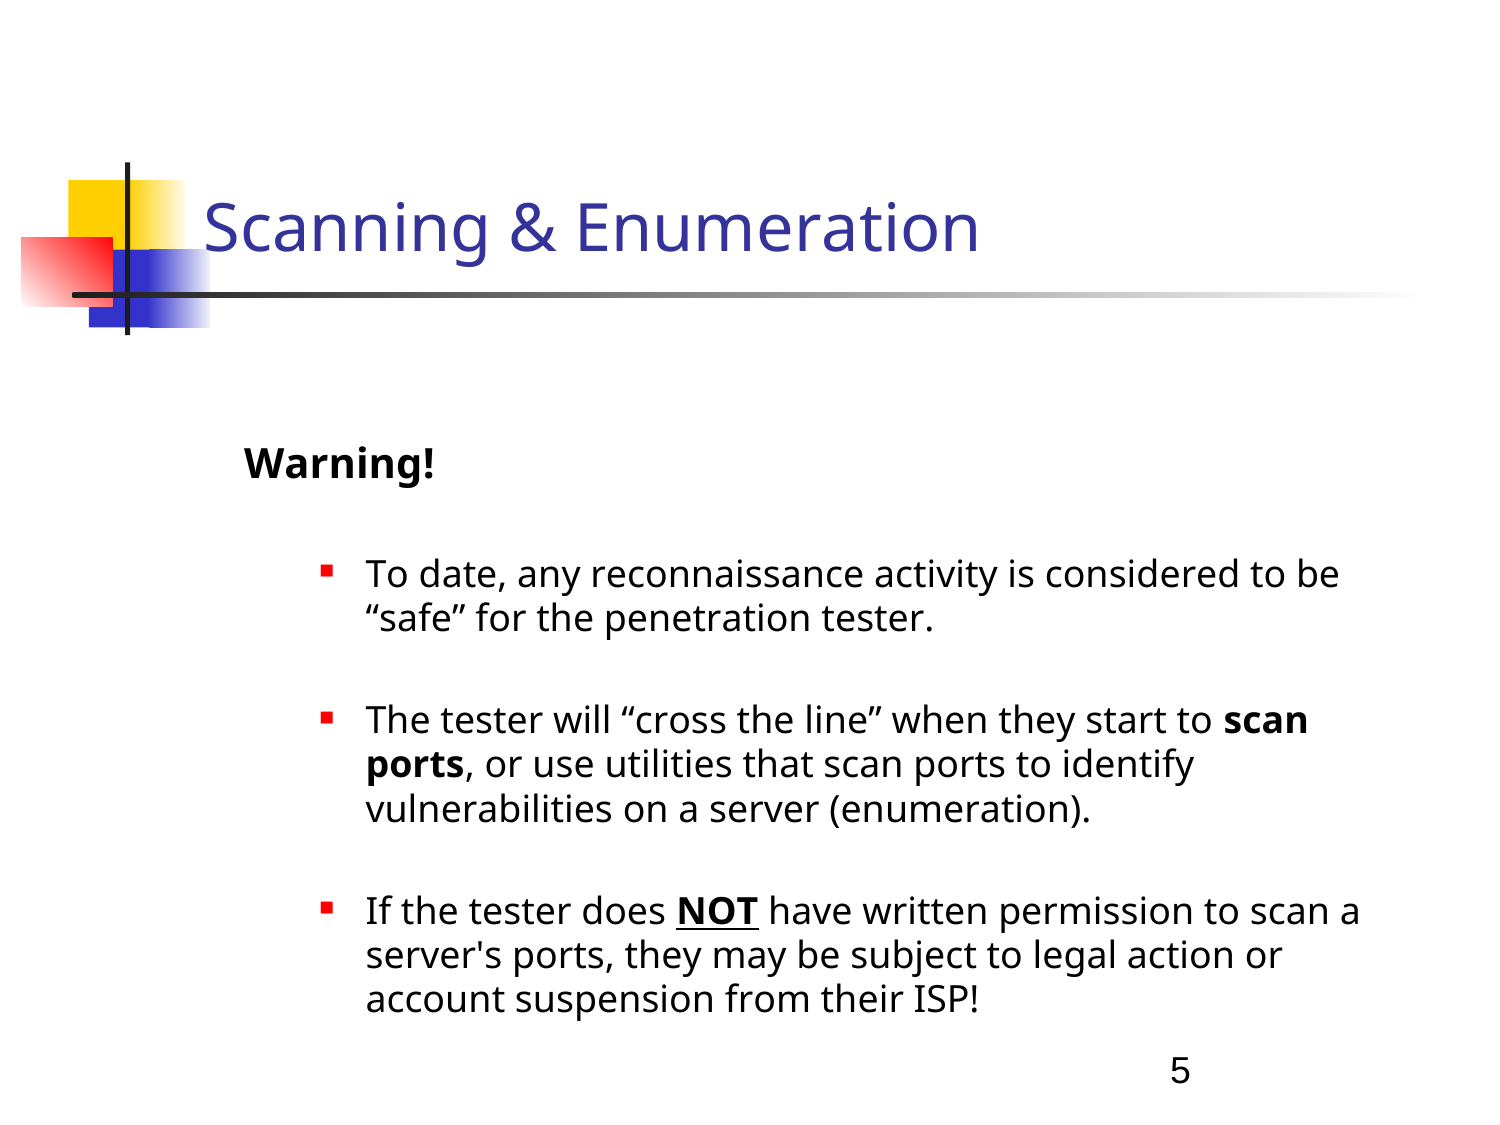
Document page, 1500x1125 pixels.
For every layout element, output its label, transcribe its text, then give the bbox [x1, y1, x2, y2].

title Scanning & Enumeration [188, 18, 1468, 276]
list Warning! To date, any reconnaissance activity is considered to be “safe” for the penetration tester. The tester will “cross the line” when they start to scan ports, or use utilities that scan ports to identify vulnerabilities on a server (enumeration). If the tester does NOT have written permission to scan a server's ports, they may be subject to legal action or account suspension from their ISP! [229, 365, 1434, 1034]
